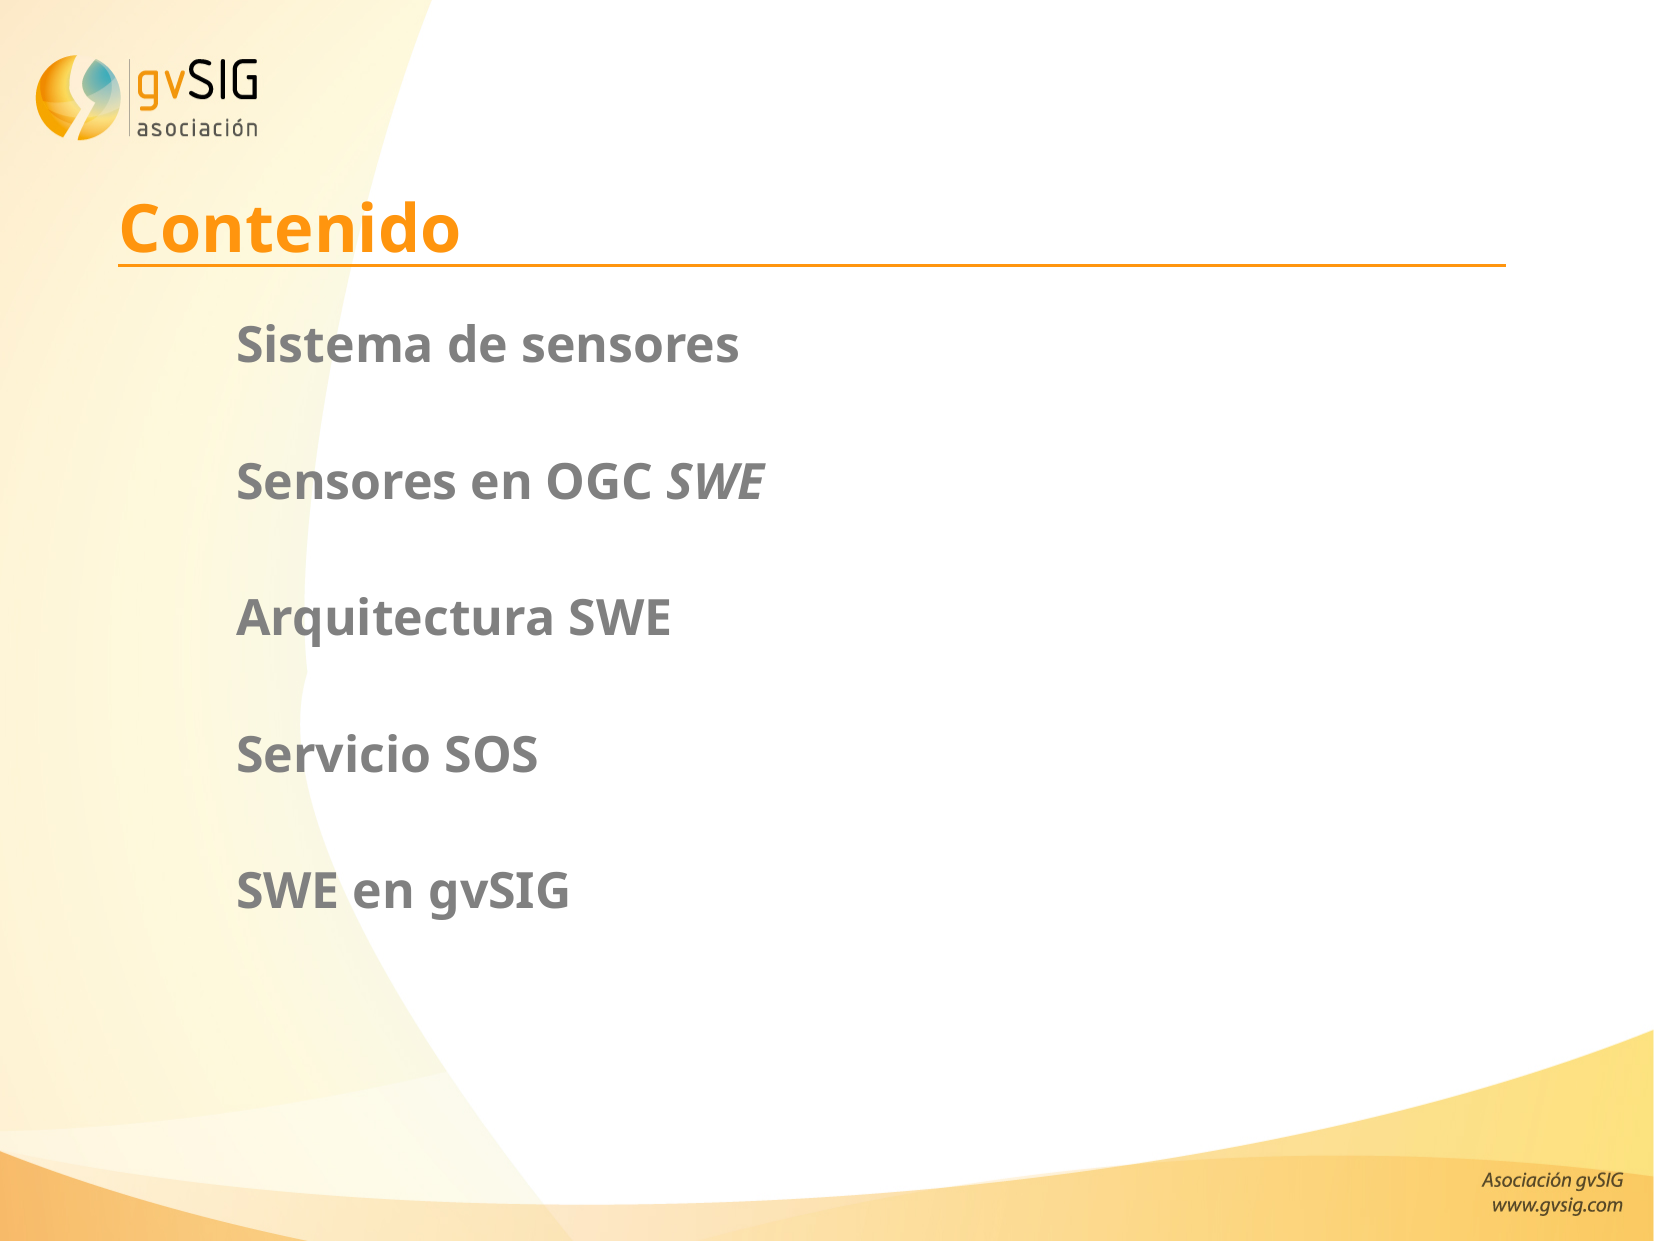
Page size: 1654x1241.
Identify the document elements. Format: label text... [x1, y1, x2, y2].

title Contenido [118, 177, 1607, 276]
picture [0, 0, 1654, 1241]
title Sistema de sensores Sensores en OGC SWE Arquitectura SWE Servicio SOS SWE en gvSIG [236, 354, 1300, 879]
